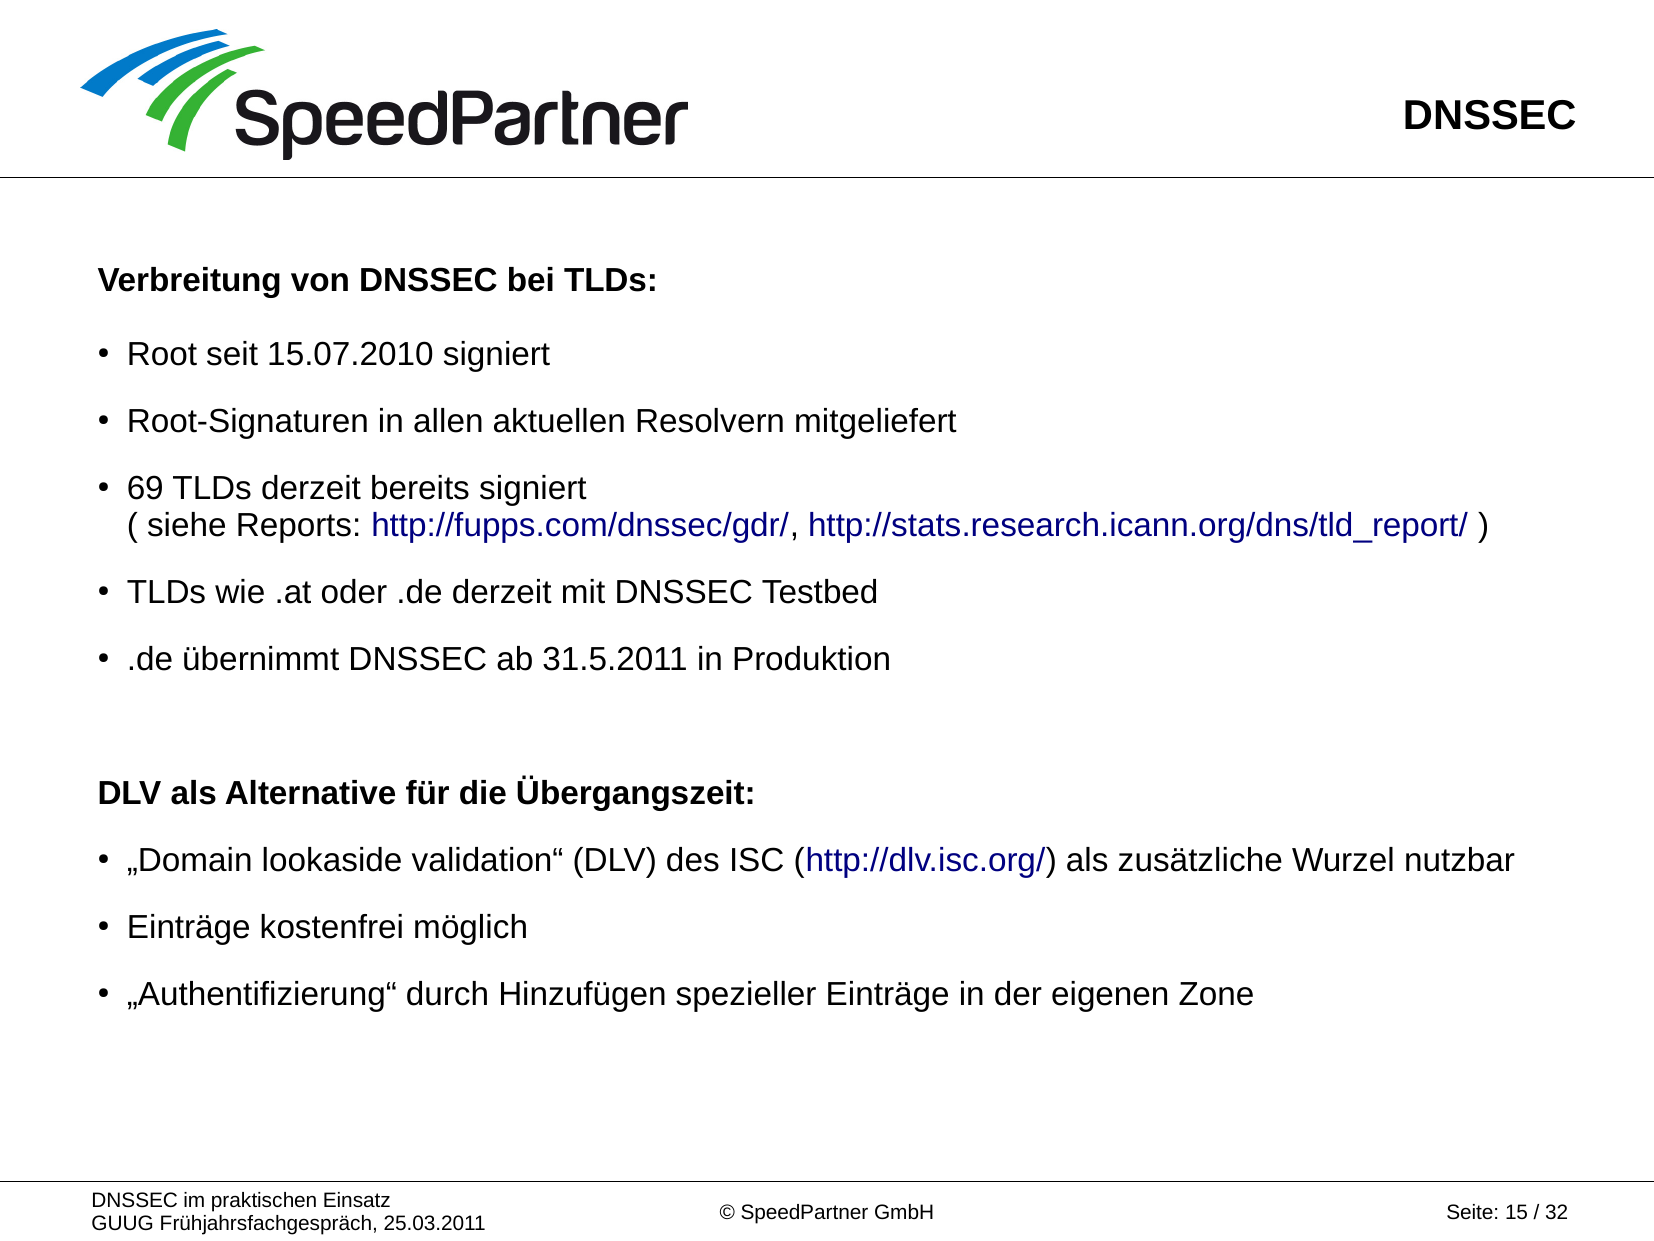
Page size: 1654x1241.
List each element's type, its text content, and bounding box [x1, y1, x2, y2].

text_box Verbreitung von DNSSEC bei TLDs: Root seit 15.07.2010 signiert Root-Signaturen in allen aktuellen Resolvern mitgeliefert 69 TLDs derzeit bereits signiert ( siehe Reports: http://fupps.com/dnssec/gdr/, http://stats.research.icann.org/dns/tld_report/ ) TLDs wie .at oder .de derzeit mit DNSSEC Testbed .de übernimmt DNSSEC ab 31.5.2011 in Produktion DLV als Alternative für die Übergangszeit: „Domain lookaside validation“ (DLV) des ISC (http://dlv.isc.org/) als zusätzliche Wurzel nutzbar Einträge kostenfrei möglich „Authentifizierung“ durch Hinzufügen spezieller Einträge in der eigenen Zone [82, 253, 1565, 1151]
title DNSSEC [590, 70, 1577, 160]
picture [80, 29, 688, 160]
